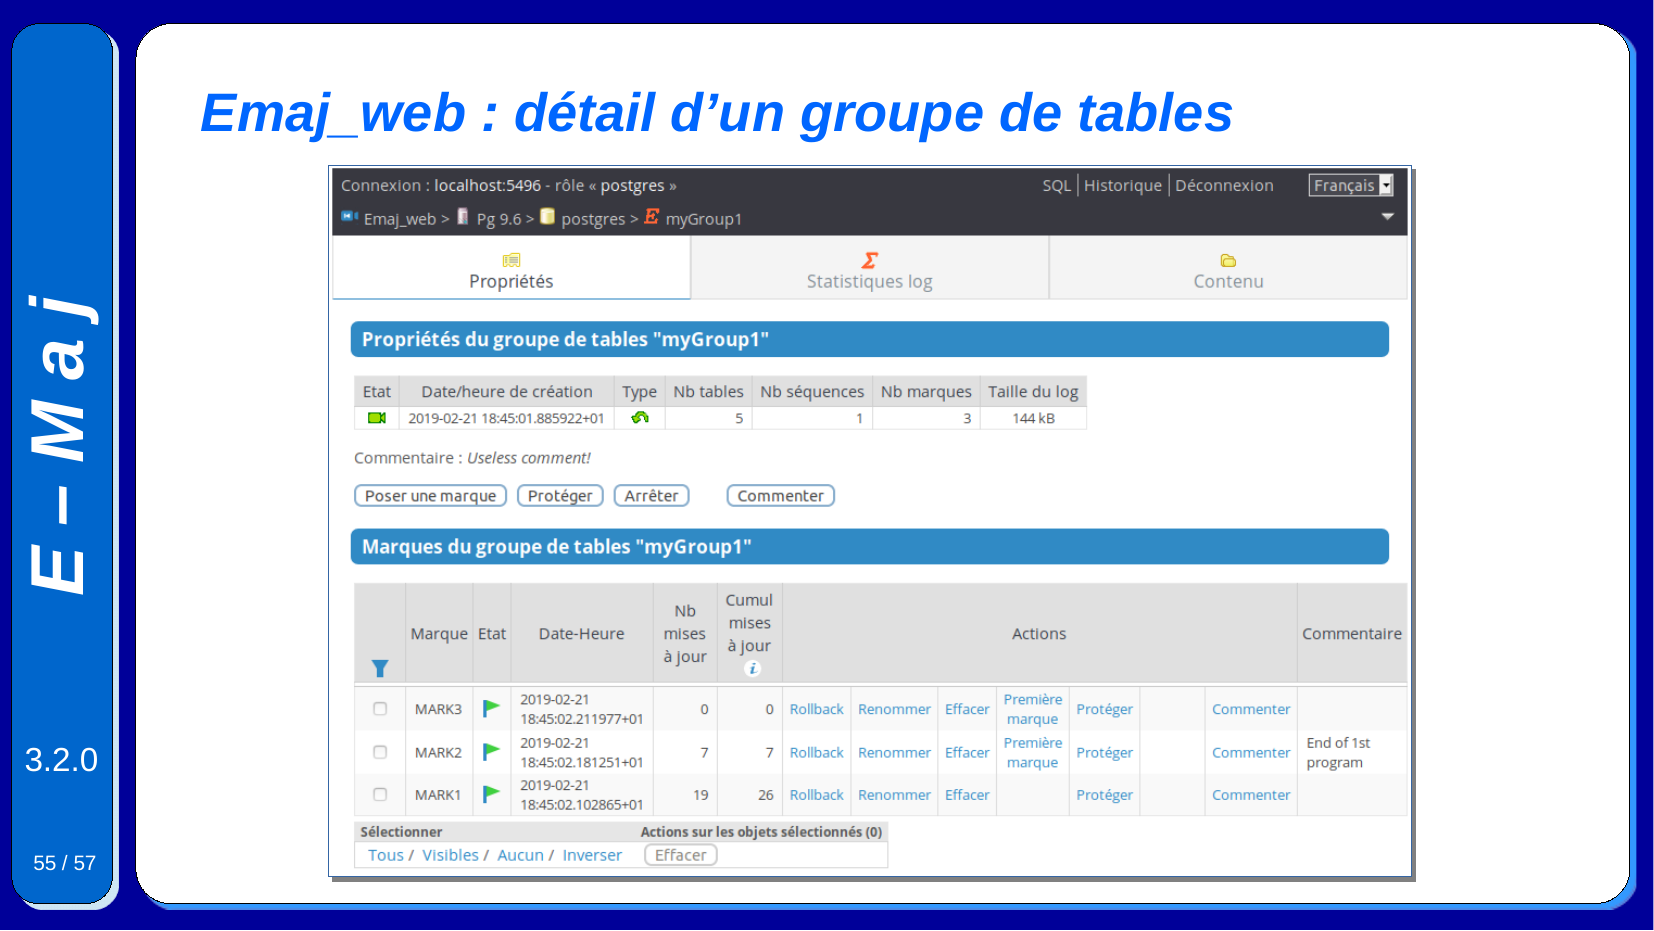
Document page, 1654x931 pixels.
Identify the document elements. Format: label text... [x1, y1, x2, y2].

title Emaj_web : détail d’un groupe de tables [200, 34, 1575, 191]
picture [328, 165, 1412, 877]
